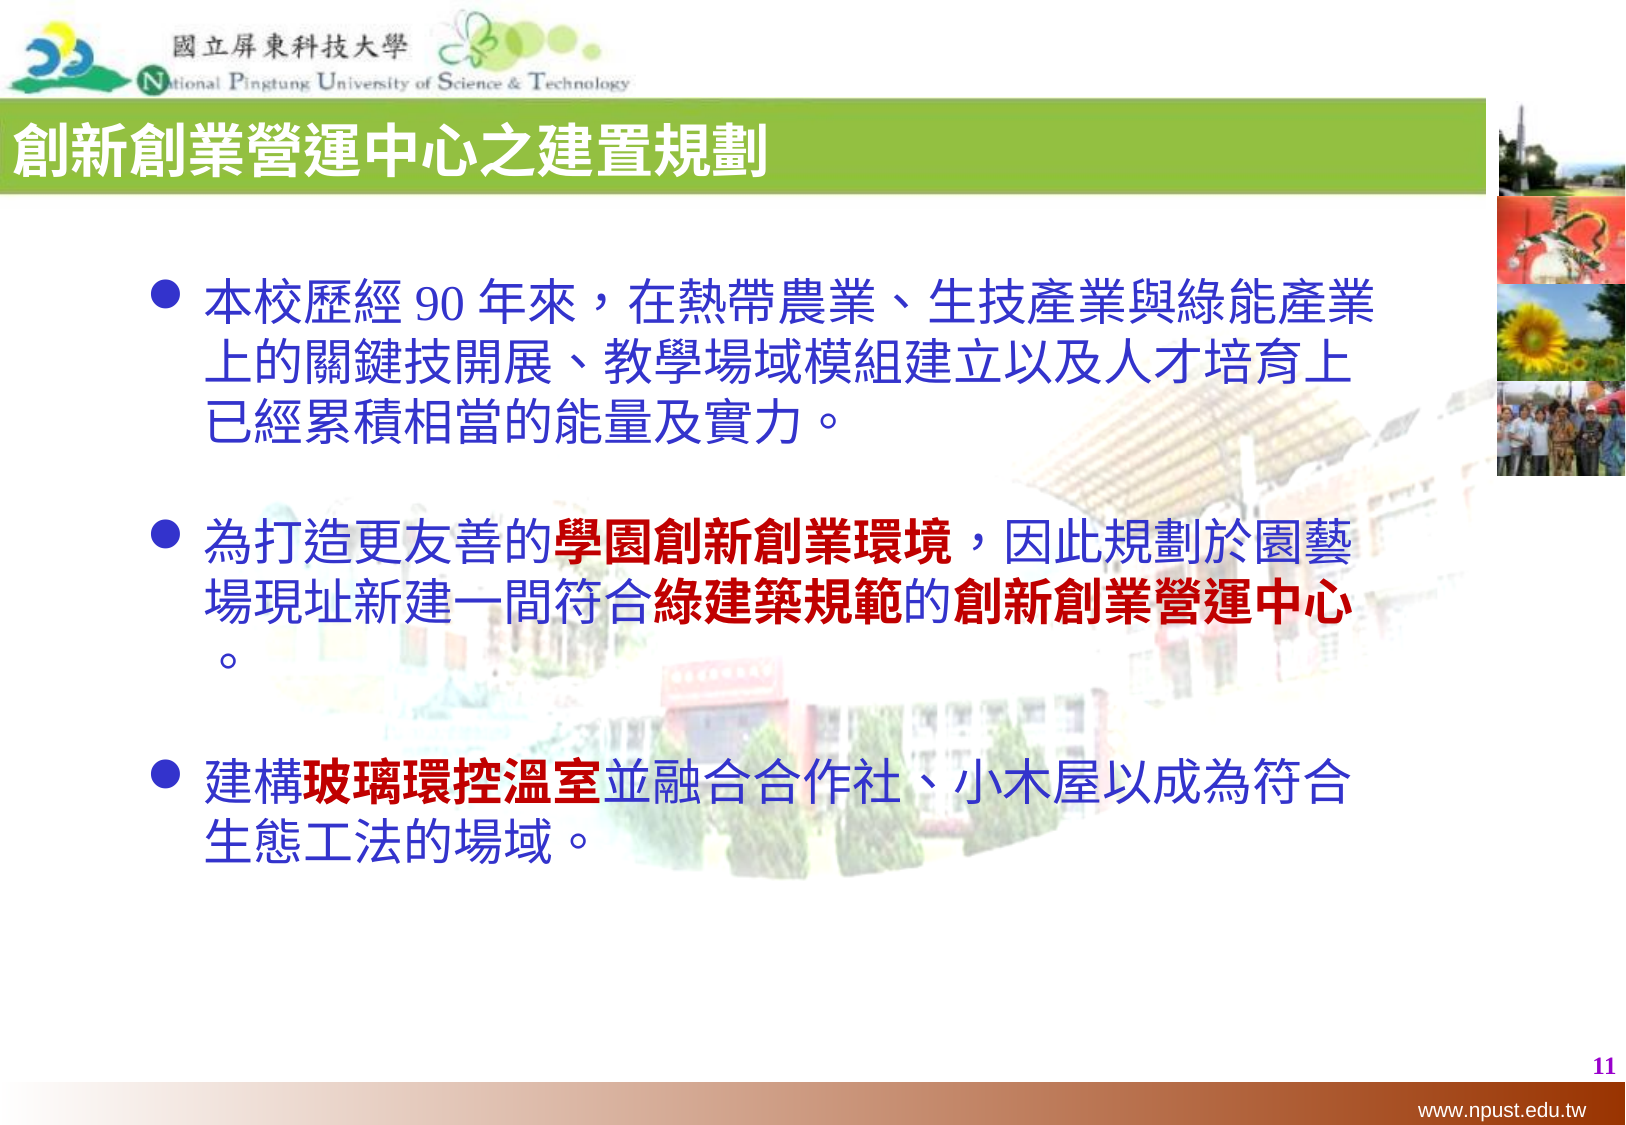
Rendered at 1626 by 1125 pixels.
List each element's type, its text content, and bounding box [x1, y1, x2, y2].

title 創新創業營運中心之建置規劃 [5, 101, 1503, 197]
picture [0, 0, 1486, 220]
picture [1497, 101, 1626, 476]
subtitle 本校歷經90年來，在熱帶農業、生技產業與綠能產業上的關鍵技開展、教學場域模組建立以及人才培育上已經累積相當的能量及實力。 為打造更友善的學園創新創業環境，因此規劃於園藝場現址新建一間符合綠建築規範的創新創業營運中心。 建構玻璃環控溫室並融合合作社、小木屋以成為符合生態工法的場域。 [139, 255, 1392, 1024]
